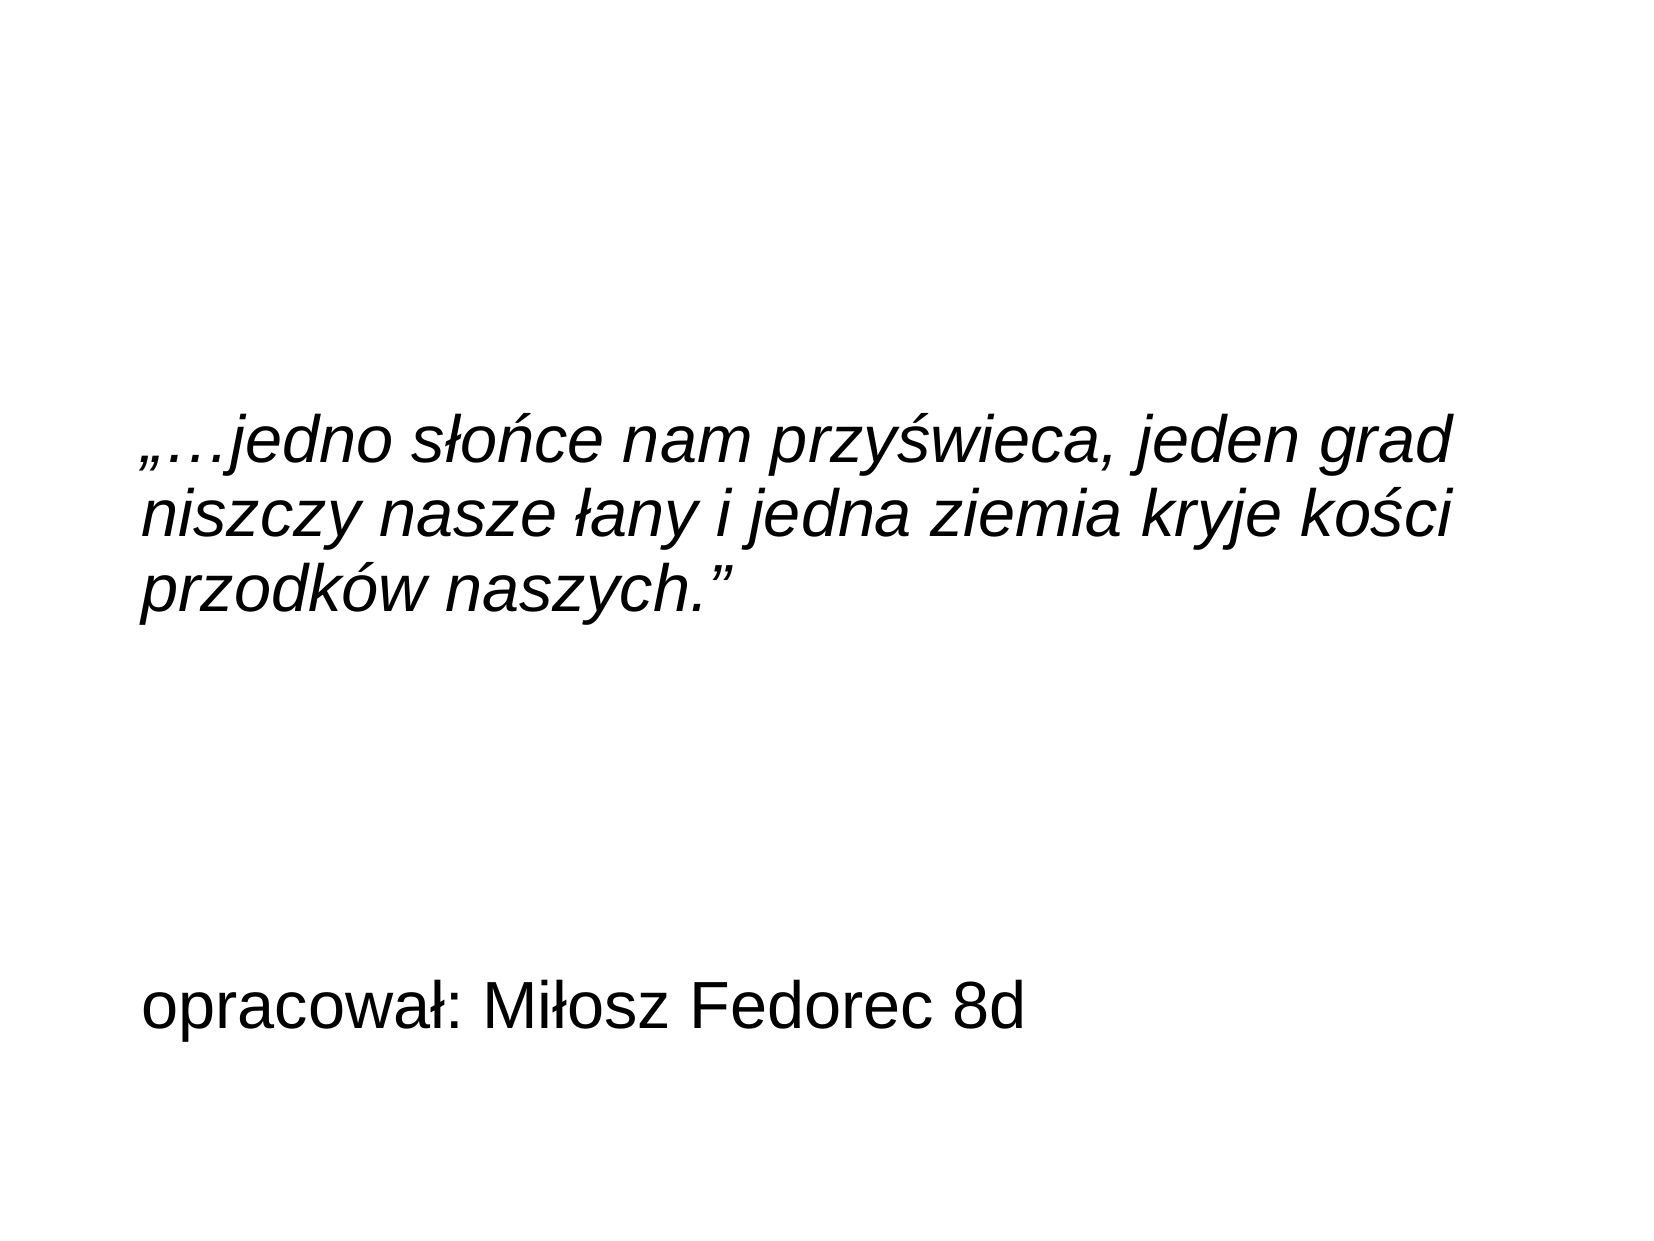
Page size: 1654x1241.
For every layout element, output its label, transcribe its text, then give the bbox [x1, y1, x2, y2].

list „…jedno słońce nam przyświeca, jeden grad niszczy nasze łany i jedna ziemia kryje kości przodków naszych.” opracował: Miłosz Fedorec 8d [70, 401, 1560, 1221]
